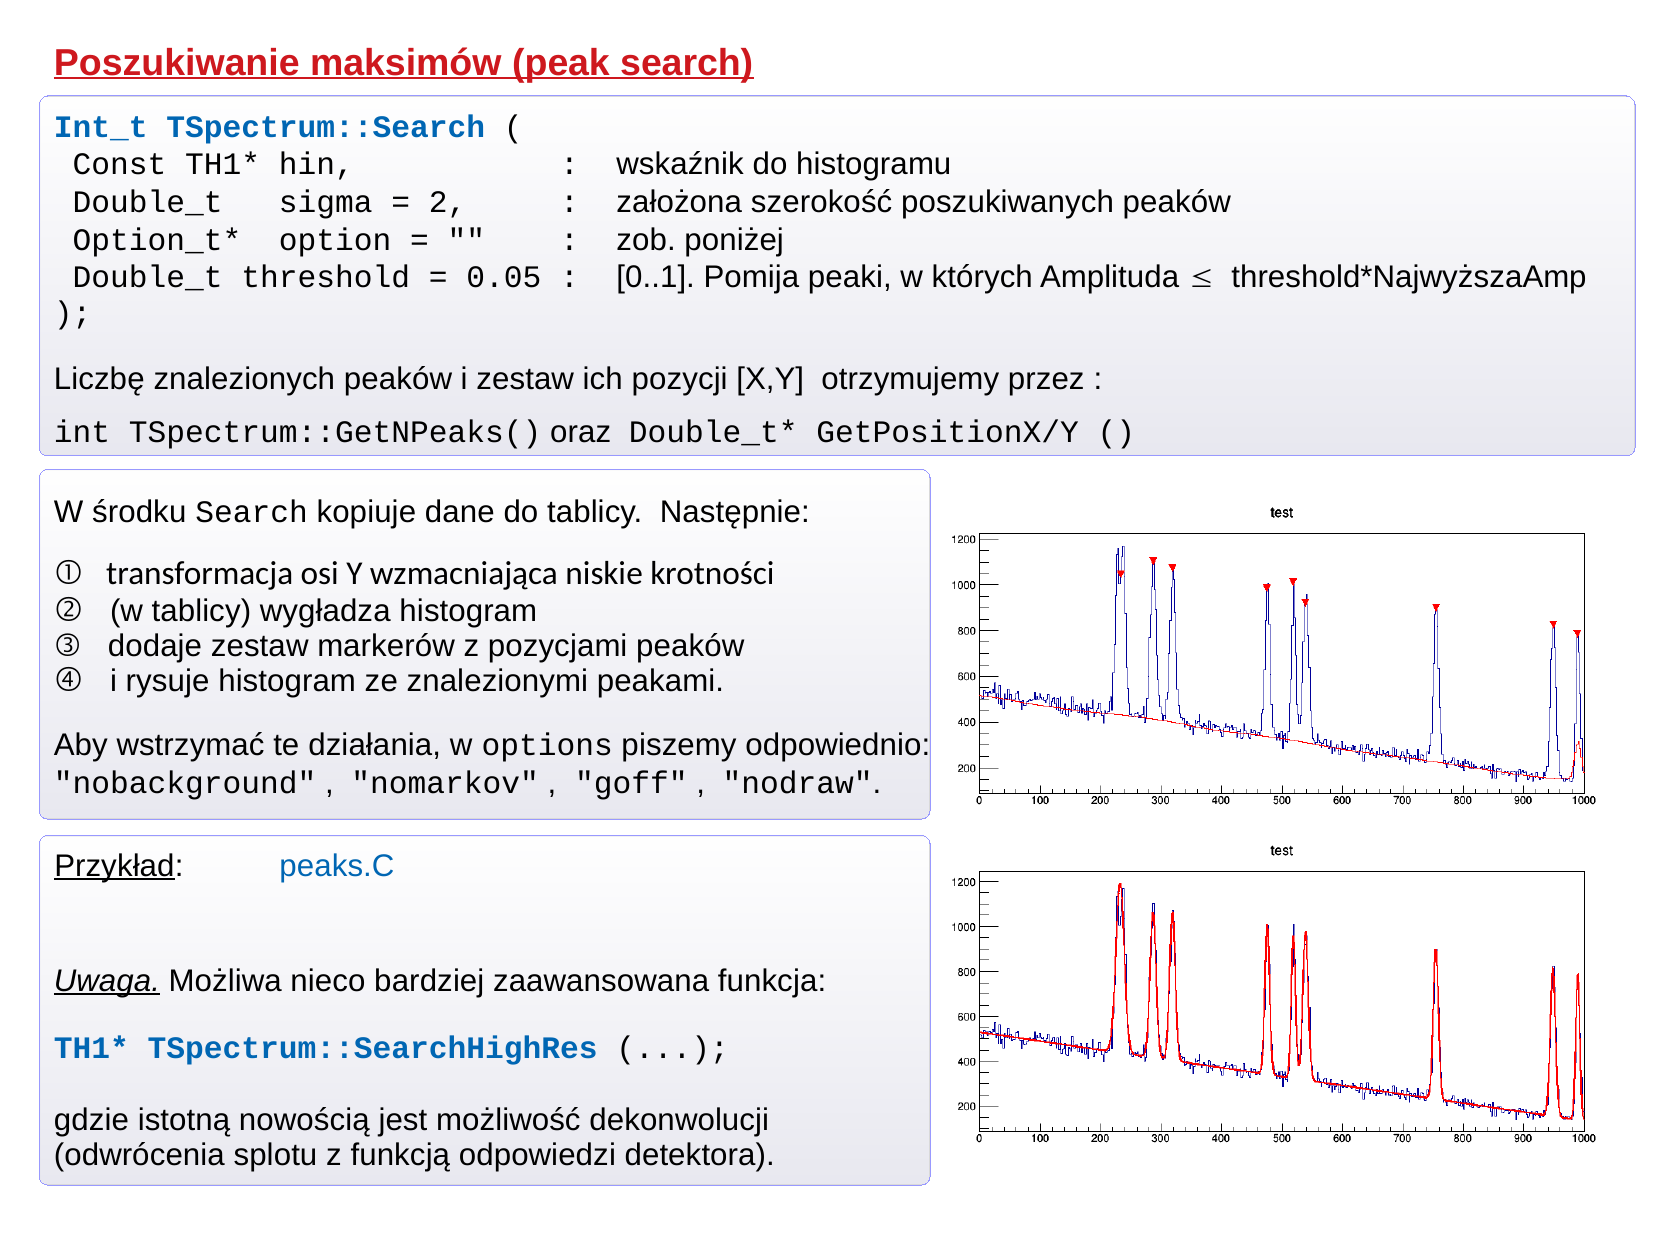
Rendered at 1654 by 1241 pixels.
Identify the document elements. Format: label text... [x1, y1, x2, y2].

picture [897, 495, 1654, 1171]
text_box [39, 835, 931, 1186]
text_box Przykład: peaks.C [39, 840, 419, 891]
text_box Uwaga. Możliwa nieco bardziej zaawansowana funkcja: TH1* TSpectrum::SearchHighRes (...); gdzie istotną nowością jest możliwość dekonwolucji (odwrócenia splotu z funkcją odpowiedzi detektora). [39, 955, 843, 1180]
text_box Poszukiwanie maksimów (peak search) Int_t TSpectrum::Search ( Const TH1* hin, : wskaźnik do histogramu Double_t sigma = 2, : założona szerokość poszukiwanych peaków Option_t* option = "" : zob. poniżej Double_t threshold = 0.05 : [0..1]. Pomija peaki, w których Amplituda ≤ threshold*NajwyższaAmp ); Liczbę znalezionych peaków i zestaw ich pozycji [X,Y] otrzymujemy przez : int TSpectrum::GetNPeaks() oraz Double_t* GetPositionX/Y () W środku Search kopiuje dane do tablicy. Następnie:  transformacja osi Y wzmacniająca niskie krotności  (w tablicy) wygładza histogram  dodaje zestaw markerów z pozycjami peaków  i rysuje histogram ze znalezionymi peakami. Aby wstrzymać te działania, w options piszemy odpowiednio: "nobackground" , "nomarkov" , "goff" , "nodraw". [39, 33, 1626, 811]
text_box [1626, 95, 1636, 456]
text_box [39, 811, 930, 820]
